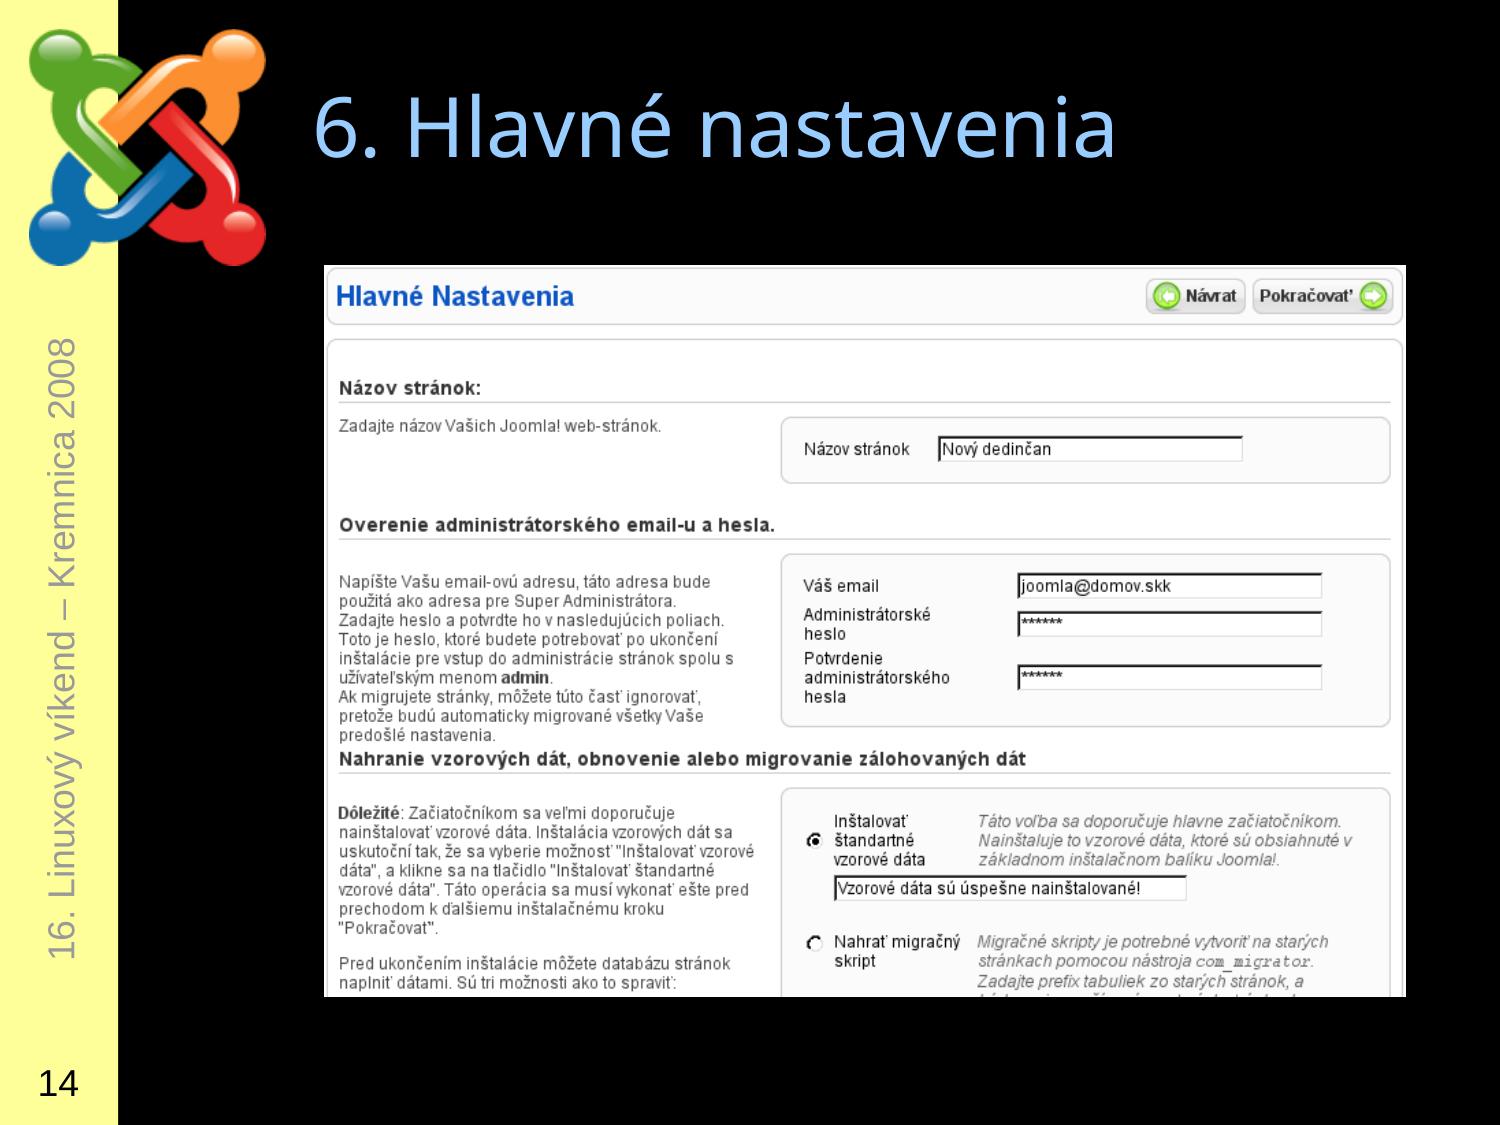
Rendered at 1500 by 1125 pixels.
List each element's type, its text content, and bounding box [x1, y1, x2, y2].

picture [29, 29, 266, 266]
picture [324, 265, 1406, 997]
title 6. Hlavné nastavenia [312, 24, 1450, 226]
